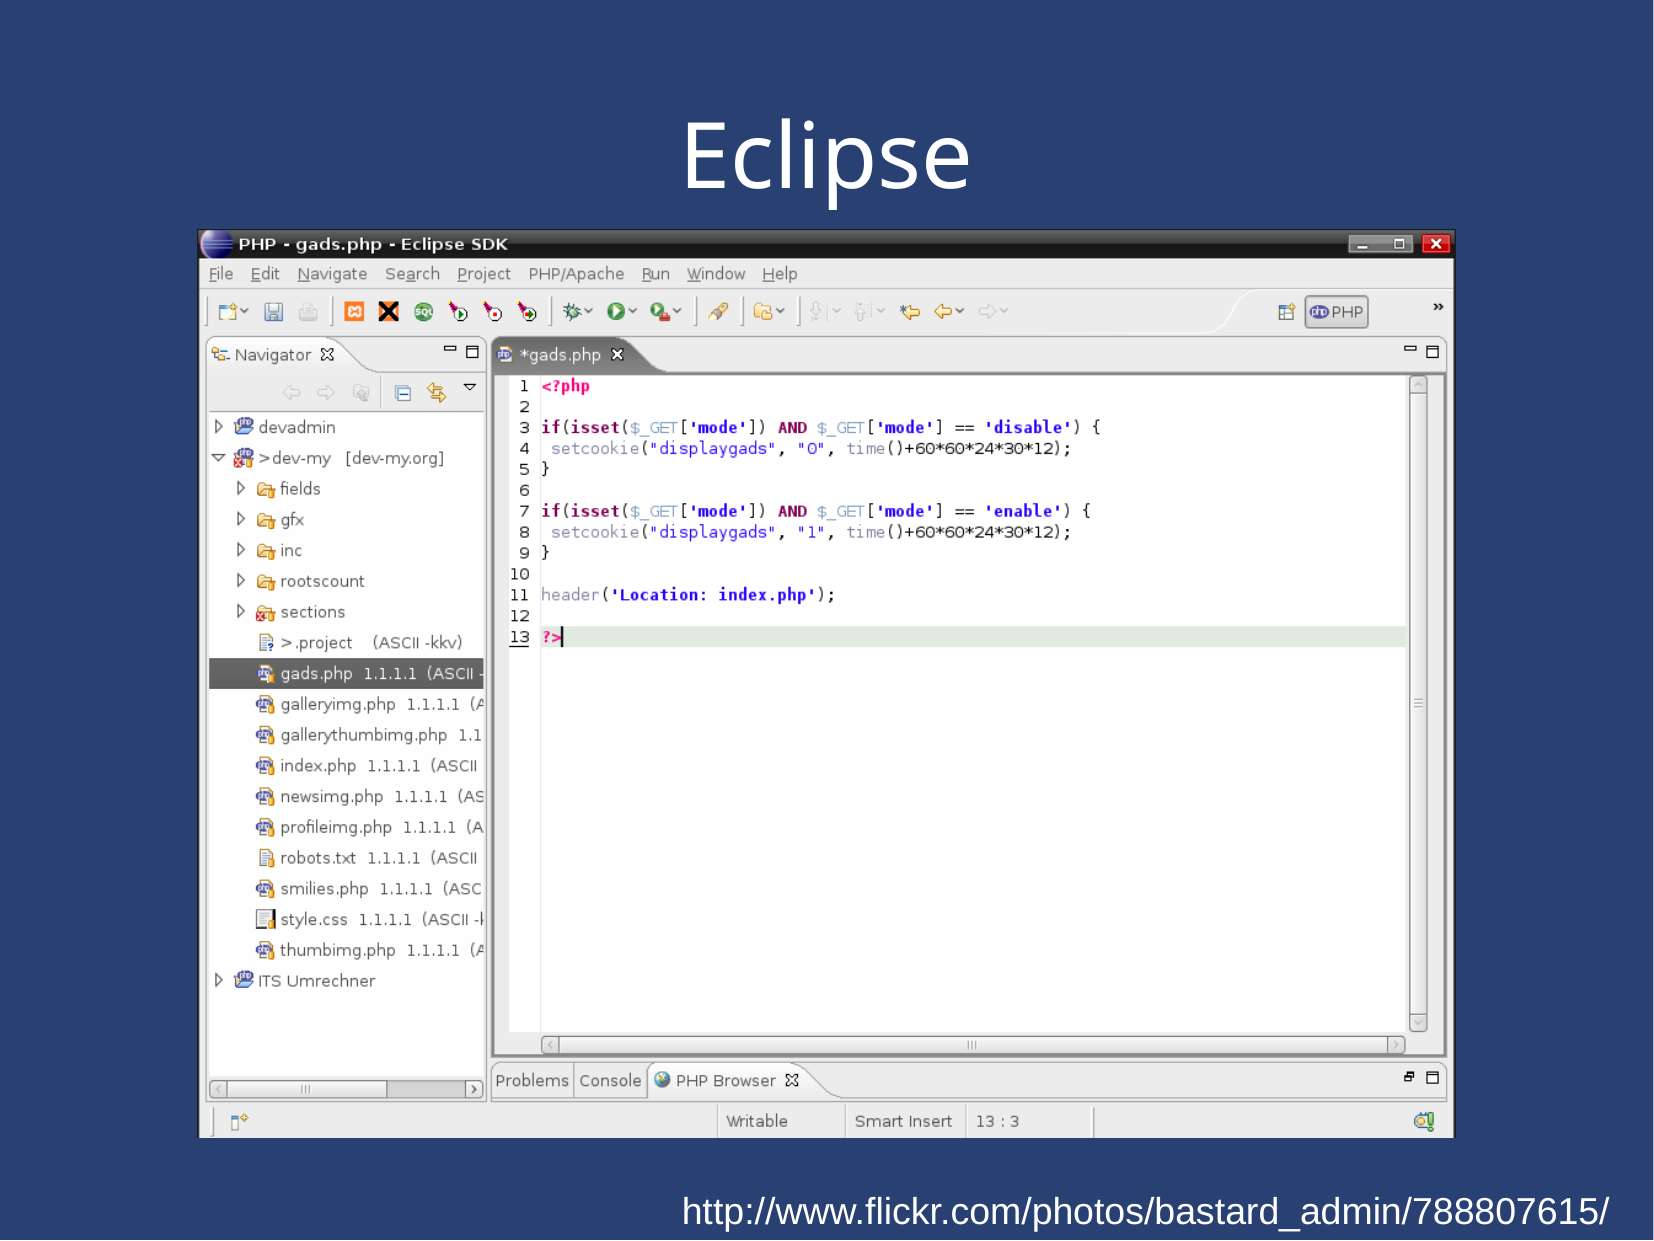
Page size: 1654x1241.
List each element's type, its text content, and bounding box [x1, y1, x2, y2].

text_box http://www.flickr.com/photos/bastard_admin/788807615/ [667, 1183, 1643, 1241]
title Eclipse [82, 49, 1571, 257]
picture [197, 229, 1456, 1138]
